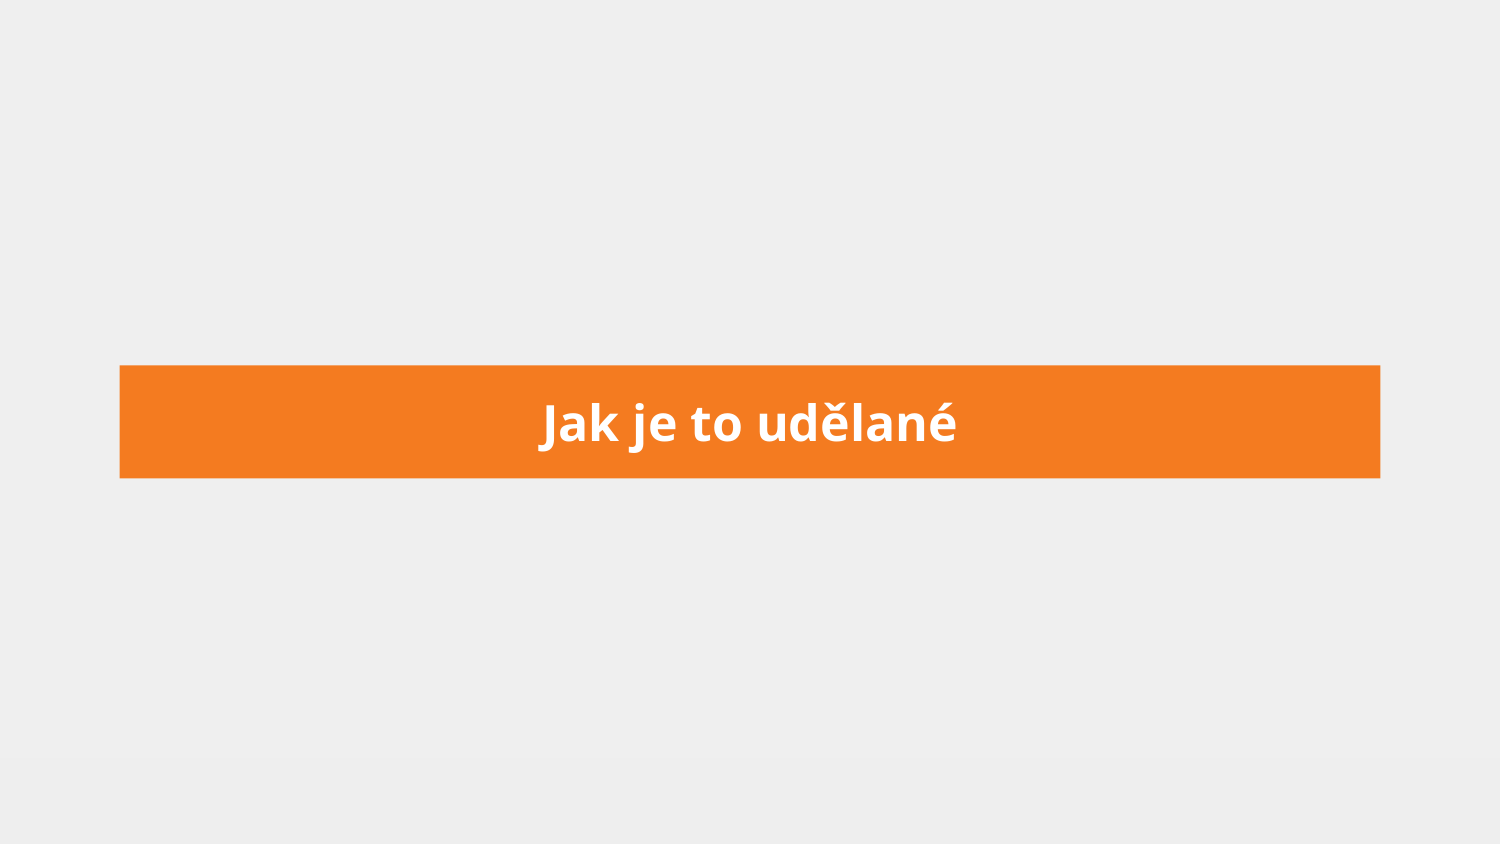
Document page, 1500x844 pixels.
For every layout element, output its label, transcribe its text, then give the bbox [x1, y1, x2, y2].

title Jak je to udělané [119, 365, 1381, 479]
